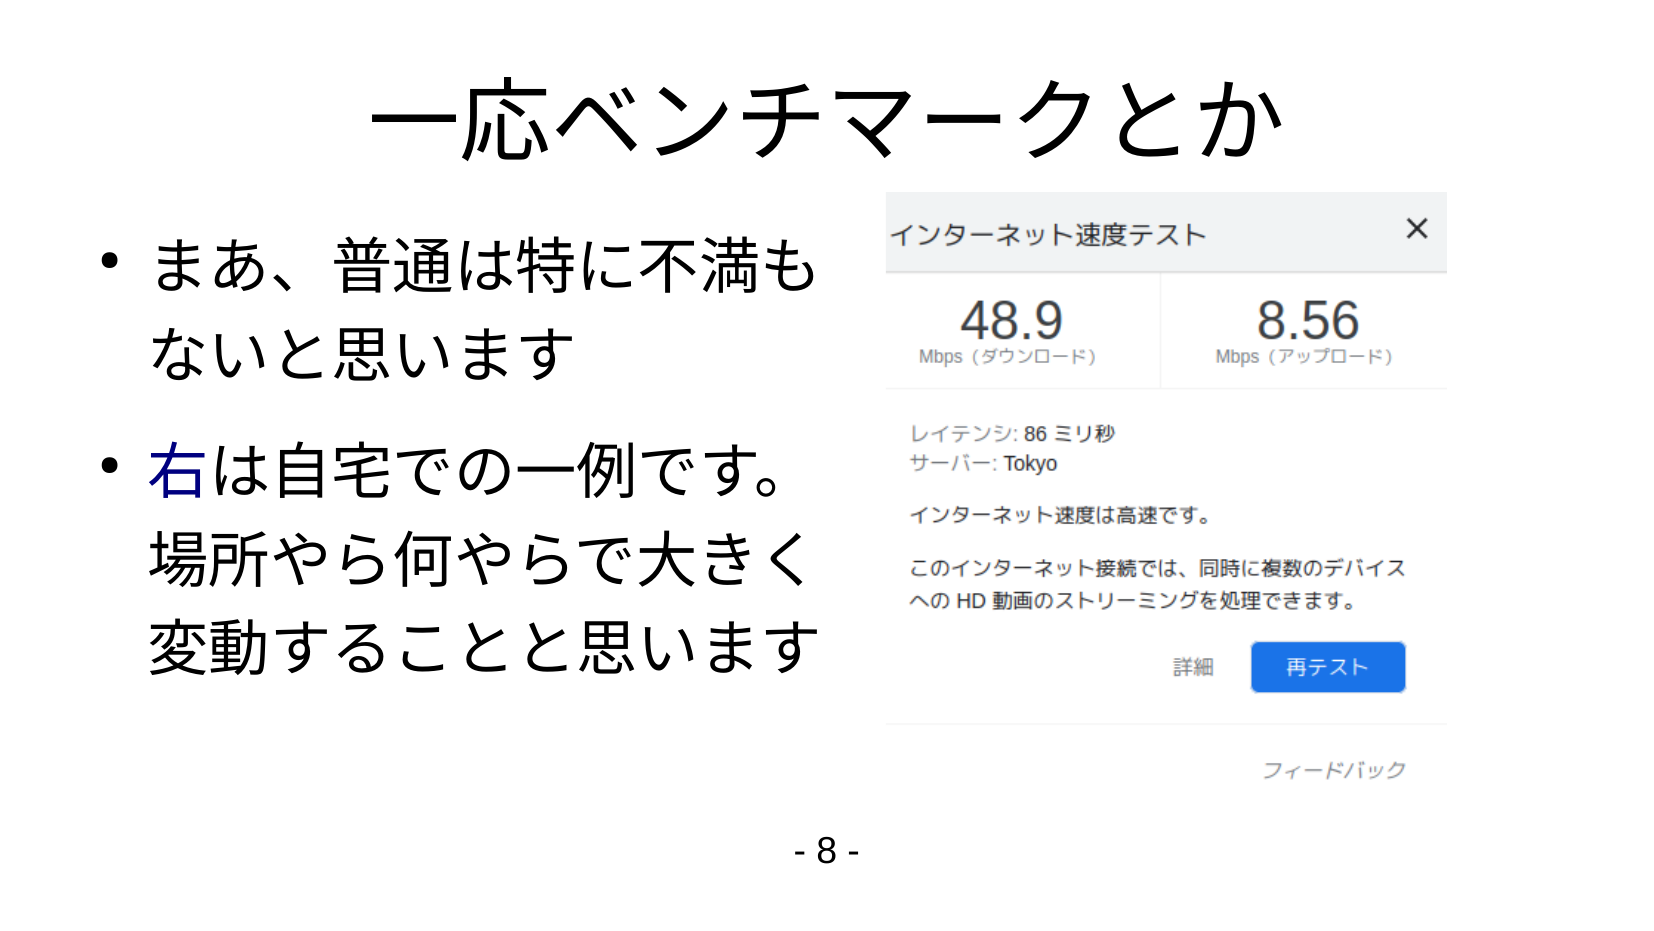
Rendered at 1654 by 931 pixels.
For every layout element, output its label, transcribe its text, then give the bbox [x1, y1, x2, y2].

list まあ、普通は特に不満もないと思います 右は自宅での一例です。場所やら何やらで大きく変動することと思います [82, 217, 827, 758]
text_box - <番号> - [703, 815, 950, 886]
title 一応ベンチマークとか [82, 37, 1571, 193]
picture [885, 192, 1447, 827]
